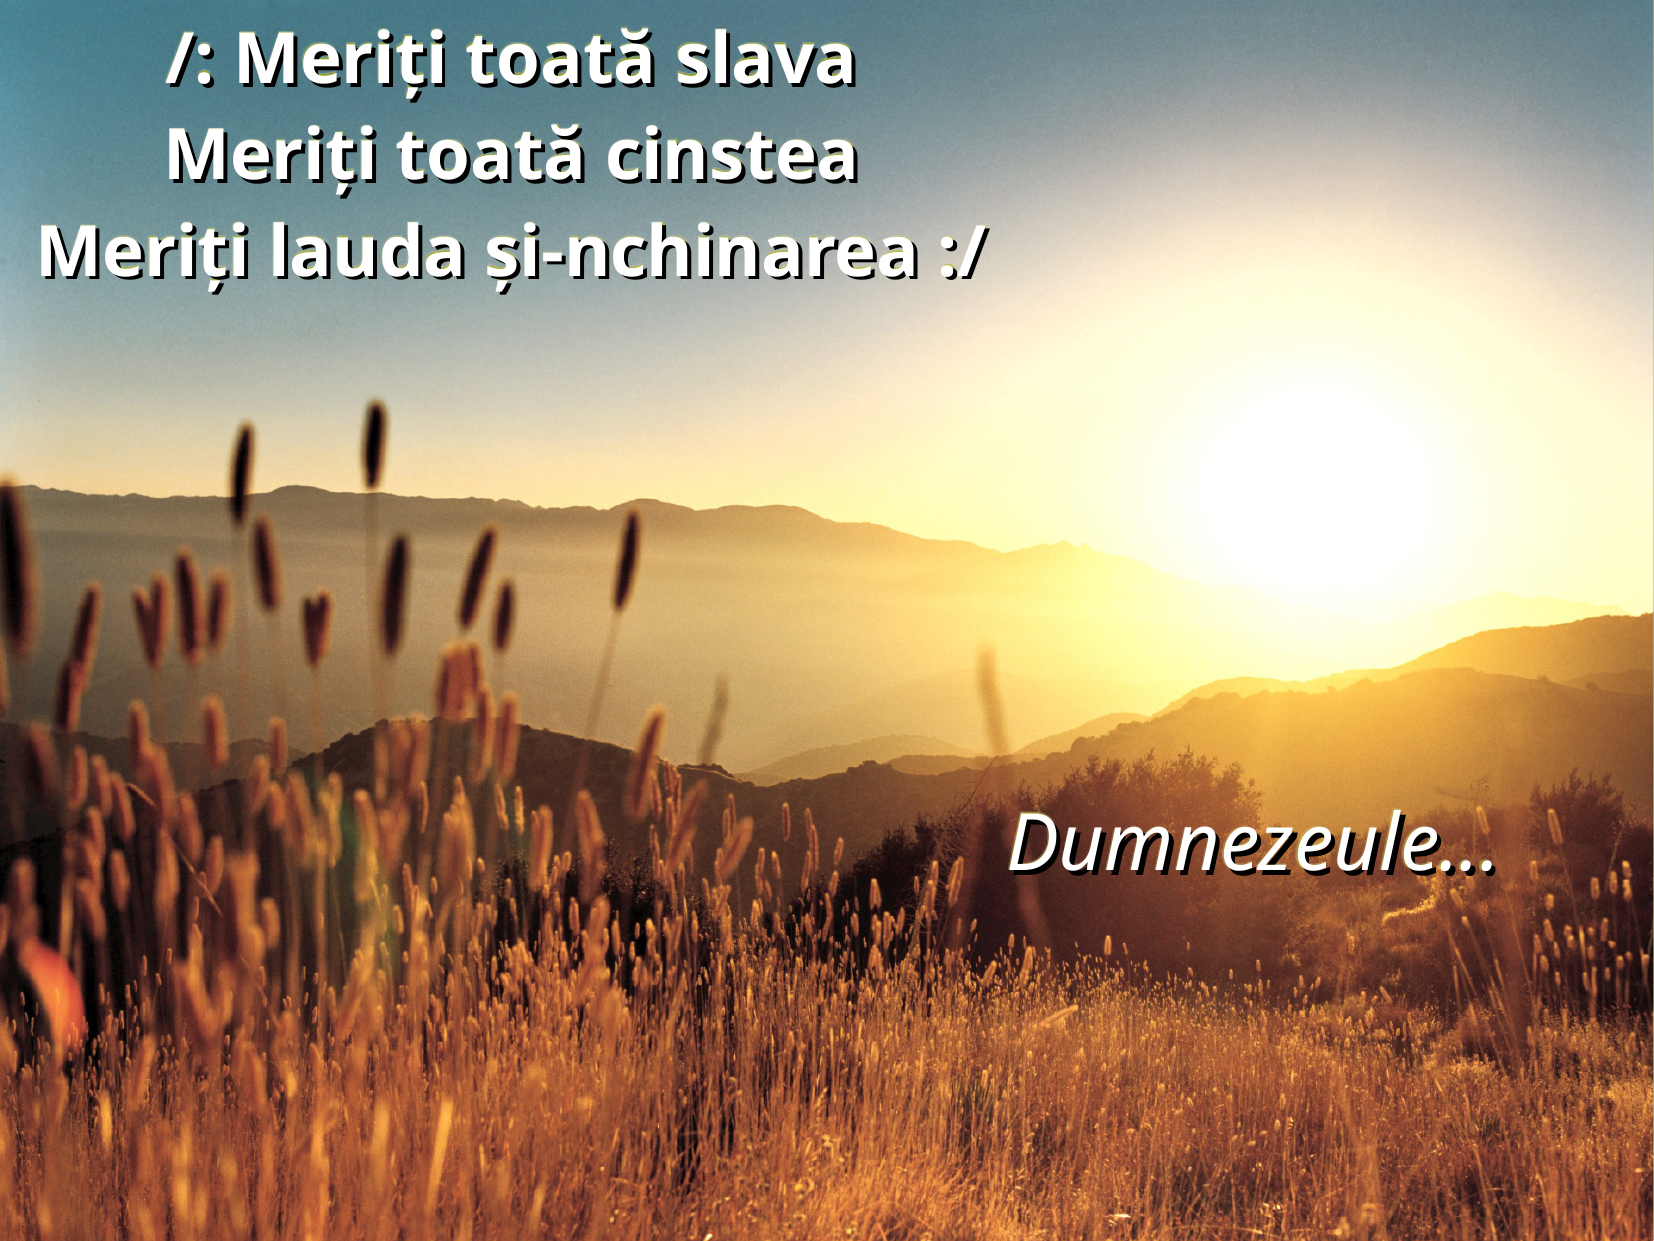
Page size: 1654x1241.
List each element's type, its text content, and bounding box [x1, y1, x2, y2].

text_box /: Meriți toată slava Meriți toată cinstea Meriți lauda și-nchinarea :/ [0, 0, 1123, 417]
text_box Dumnezeule... [915, 778, 1592, 932]
picture [0, 0, 1654, 1241]
